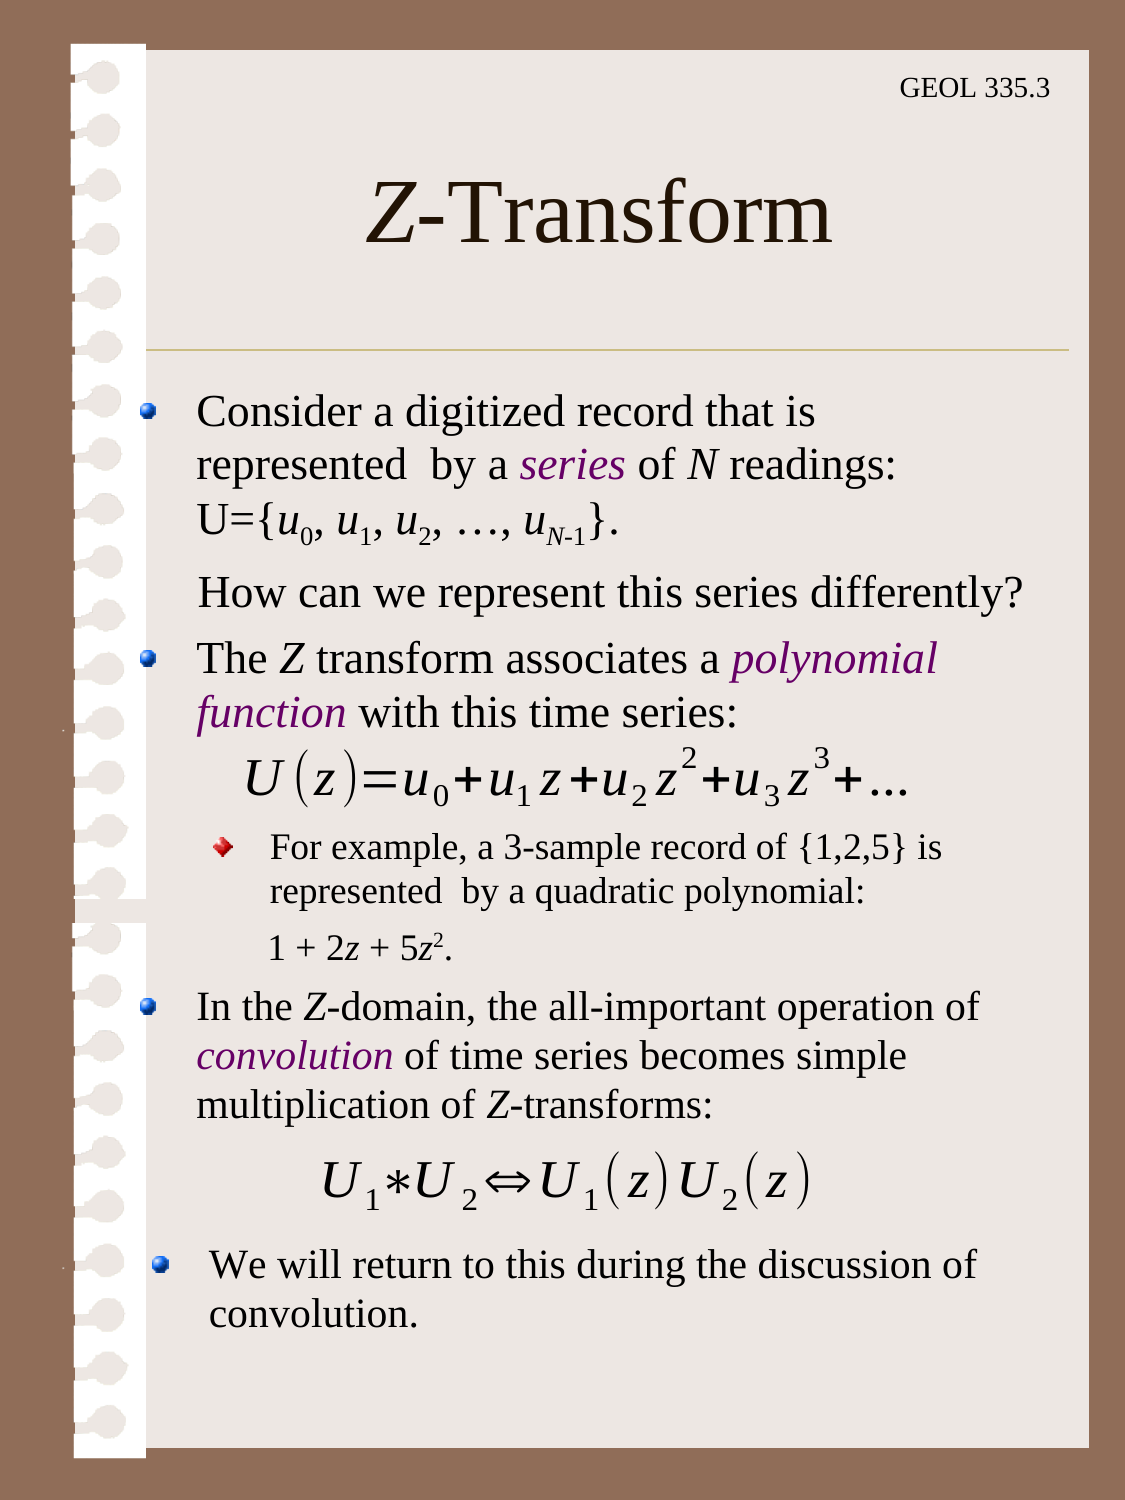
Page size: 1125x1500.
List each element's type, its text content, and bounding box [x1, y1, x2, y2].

text_box For example, a 3-sample record of {1,2,5} is represented by a quadratic polynomial: 1 + 2z + 5z2. In the Z-domain, the all-important operation of convolution of time series becomes simple multiplication of Z-transforms: [125, 815, 1063, 1140]
text_box We will return to this during the discussion of convolution. [137, 1230, 1075, 1381]
chart [228, 739, 922, 814]
title Z-Transform [131, 83, 1069, 334]
list Consider a digitized record that is represented by a series of N readings: U={u0, u1, u2, …, uN-1}. How can we represent this series differently? The Z transform associates a polynomial function with this time series: [125, 375, 1063, 764]
chart [305, 1151, 825, 1218]
